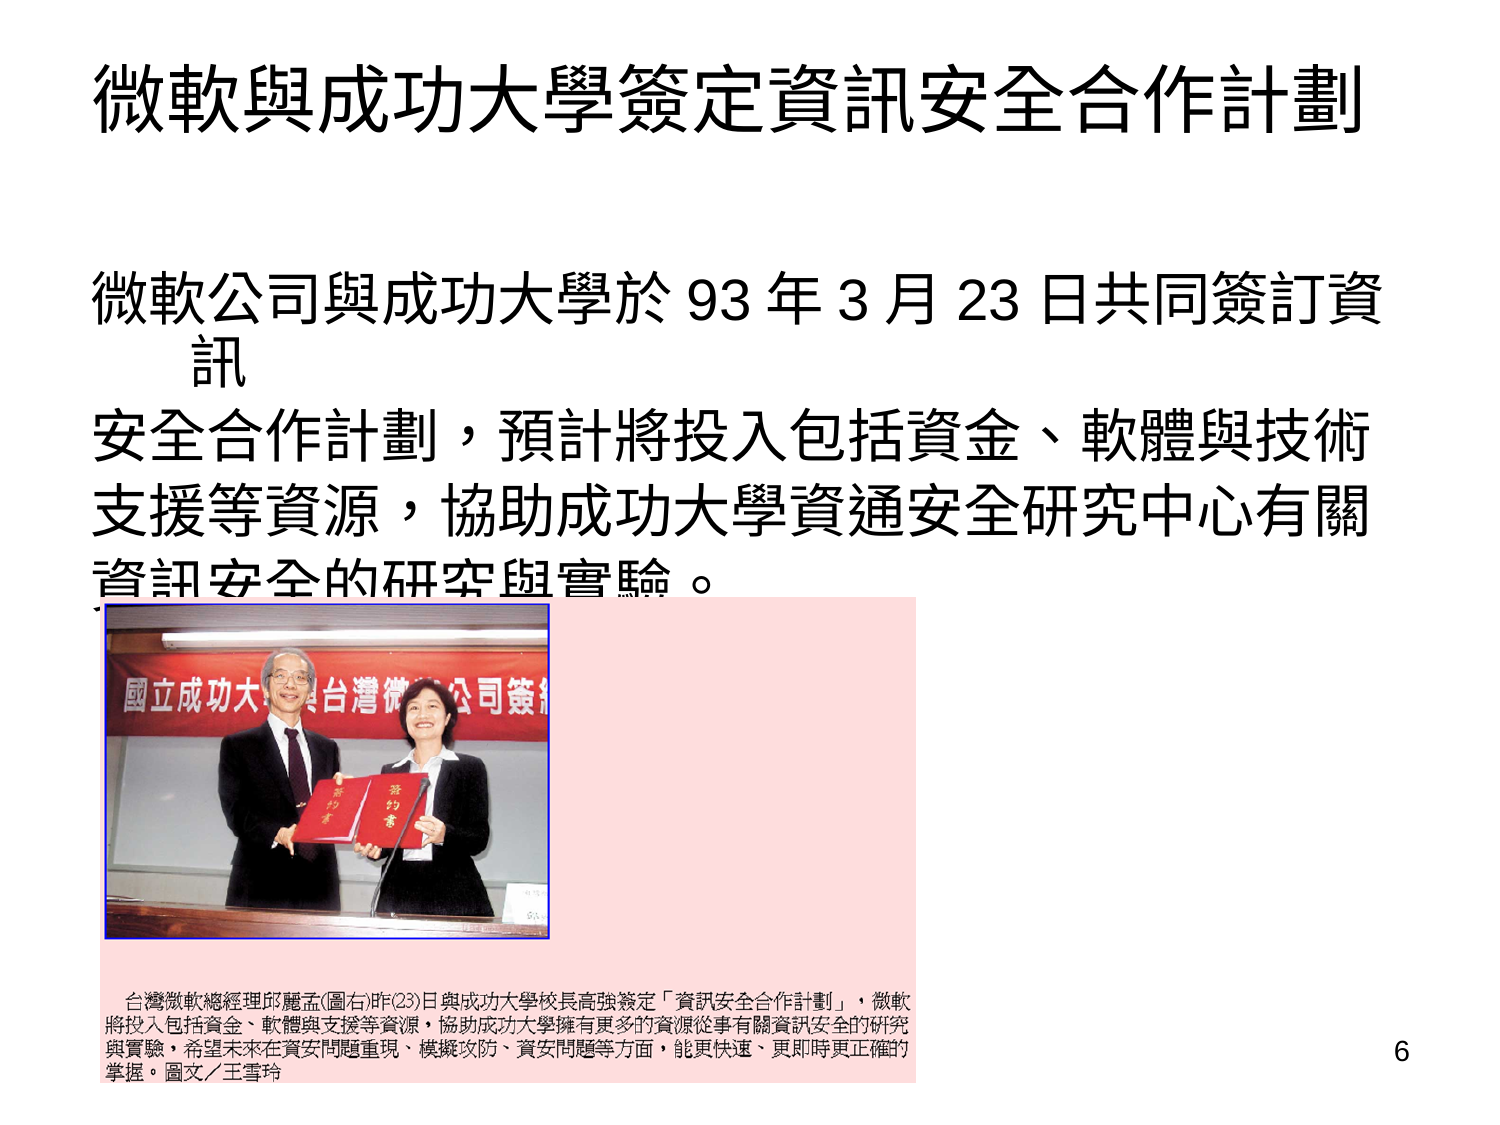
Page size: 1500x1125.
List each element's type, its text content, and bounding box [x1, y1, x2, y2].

title 微軟與成功大學簽定資訊安全合作計劃 [76, 0, 1427, 188]
slide_number <編號> [1074, 1024, 1425, 1103]
picture [100, 597, 916, 1083]
list 微軟公司與成功大學於93年3月23日共同簽訂資訊 安全合作計劃，預計將投入包括資金、軟體與技術 支援等資源，協助成功大學資通安全研究中心有關 資訊安全的研究與實驗。 [75, 262, 1424, 646]
